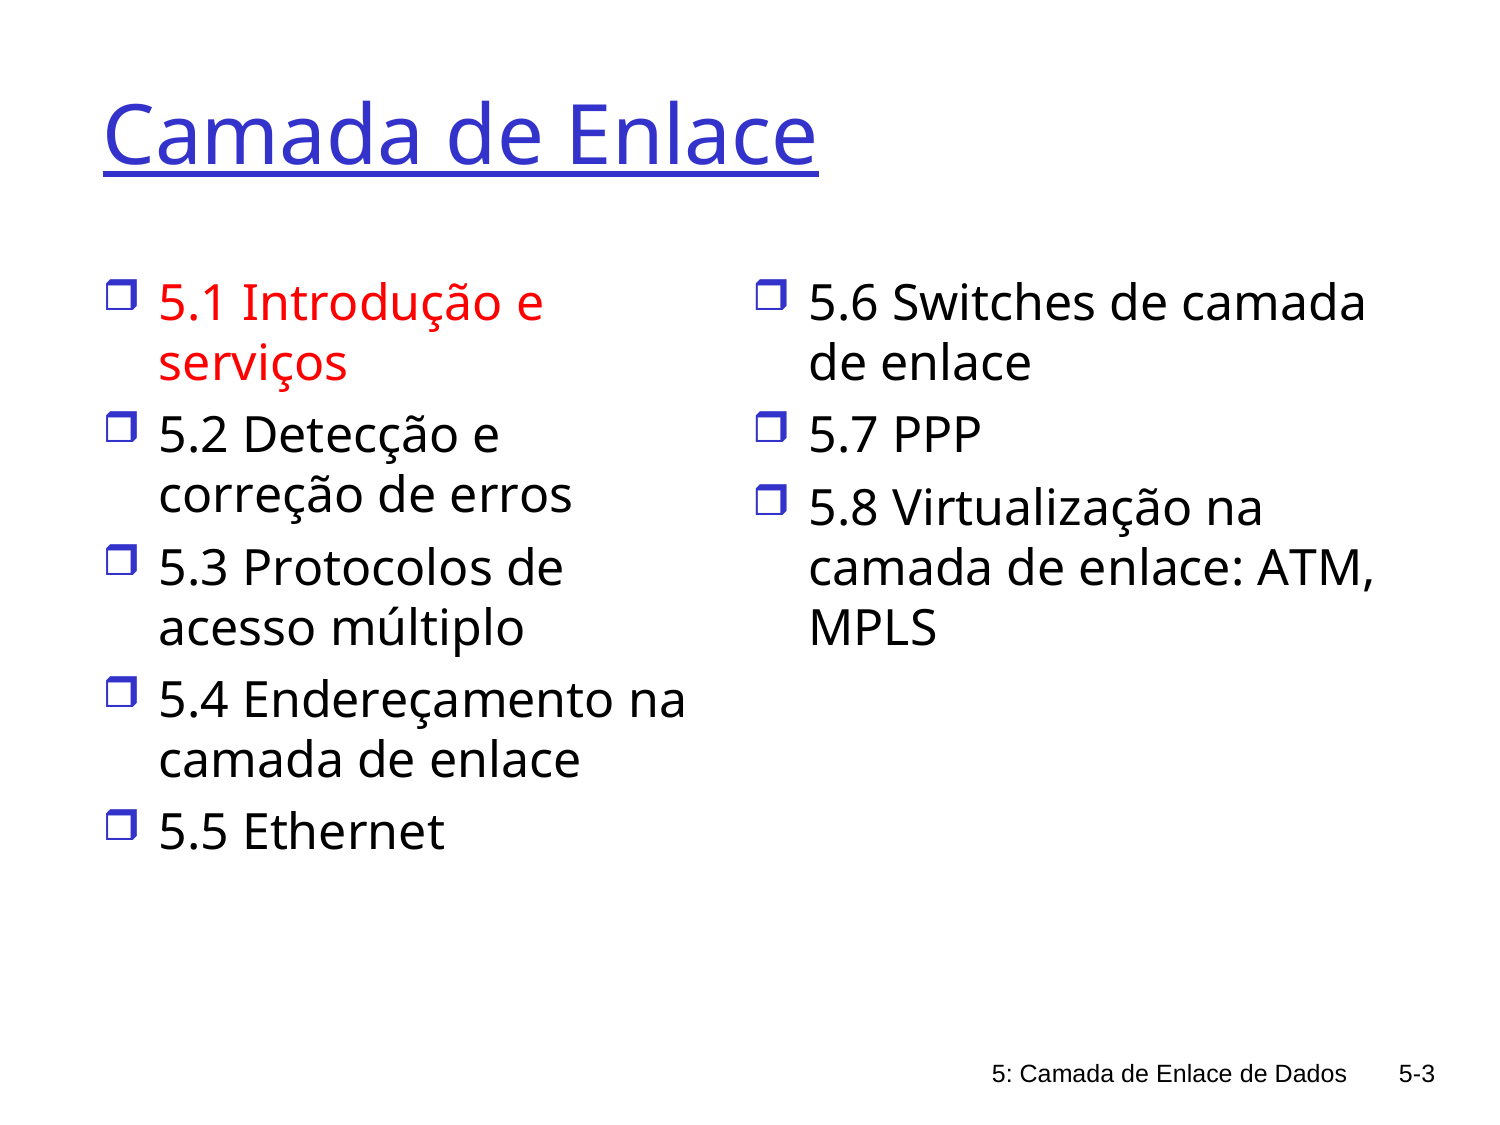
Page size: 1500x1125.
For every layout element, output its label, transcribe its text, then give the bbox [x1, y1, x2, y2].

list 5.6 Switches de camada de enlace 5.7 PPP 5.8 Virtualização na camada de enlace: ATM, MPLS [737, 262, 1403, 1026]
text_box 5-<número> [1339, 1050, 1451, 1125]
title Camada de Enlace [87, 37, 1363, 225]
list 5.1 Introdução e serviços 5.2 Detecção e correção de erros 5.3 Protocolos de acesso múltiplo 5.4 Endereçamento na camada de enlace 5.5 Ethernet [87, 262, 713, 1026]
text_box 5: Camada de Enlace de Dados [837, 1050, 1339, 1125]
